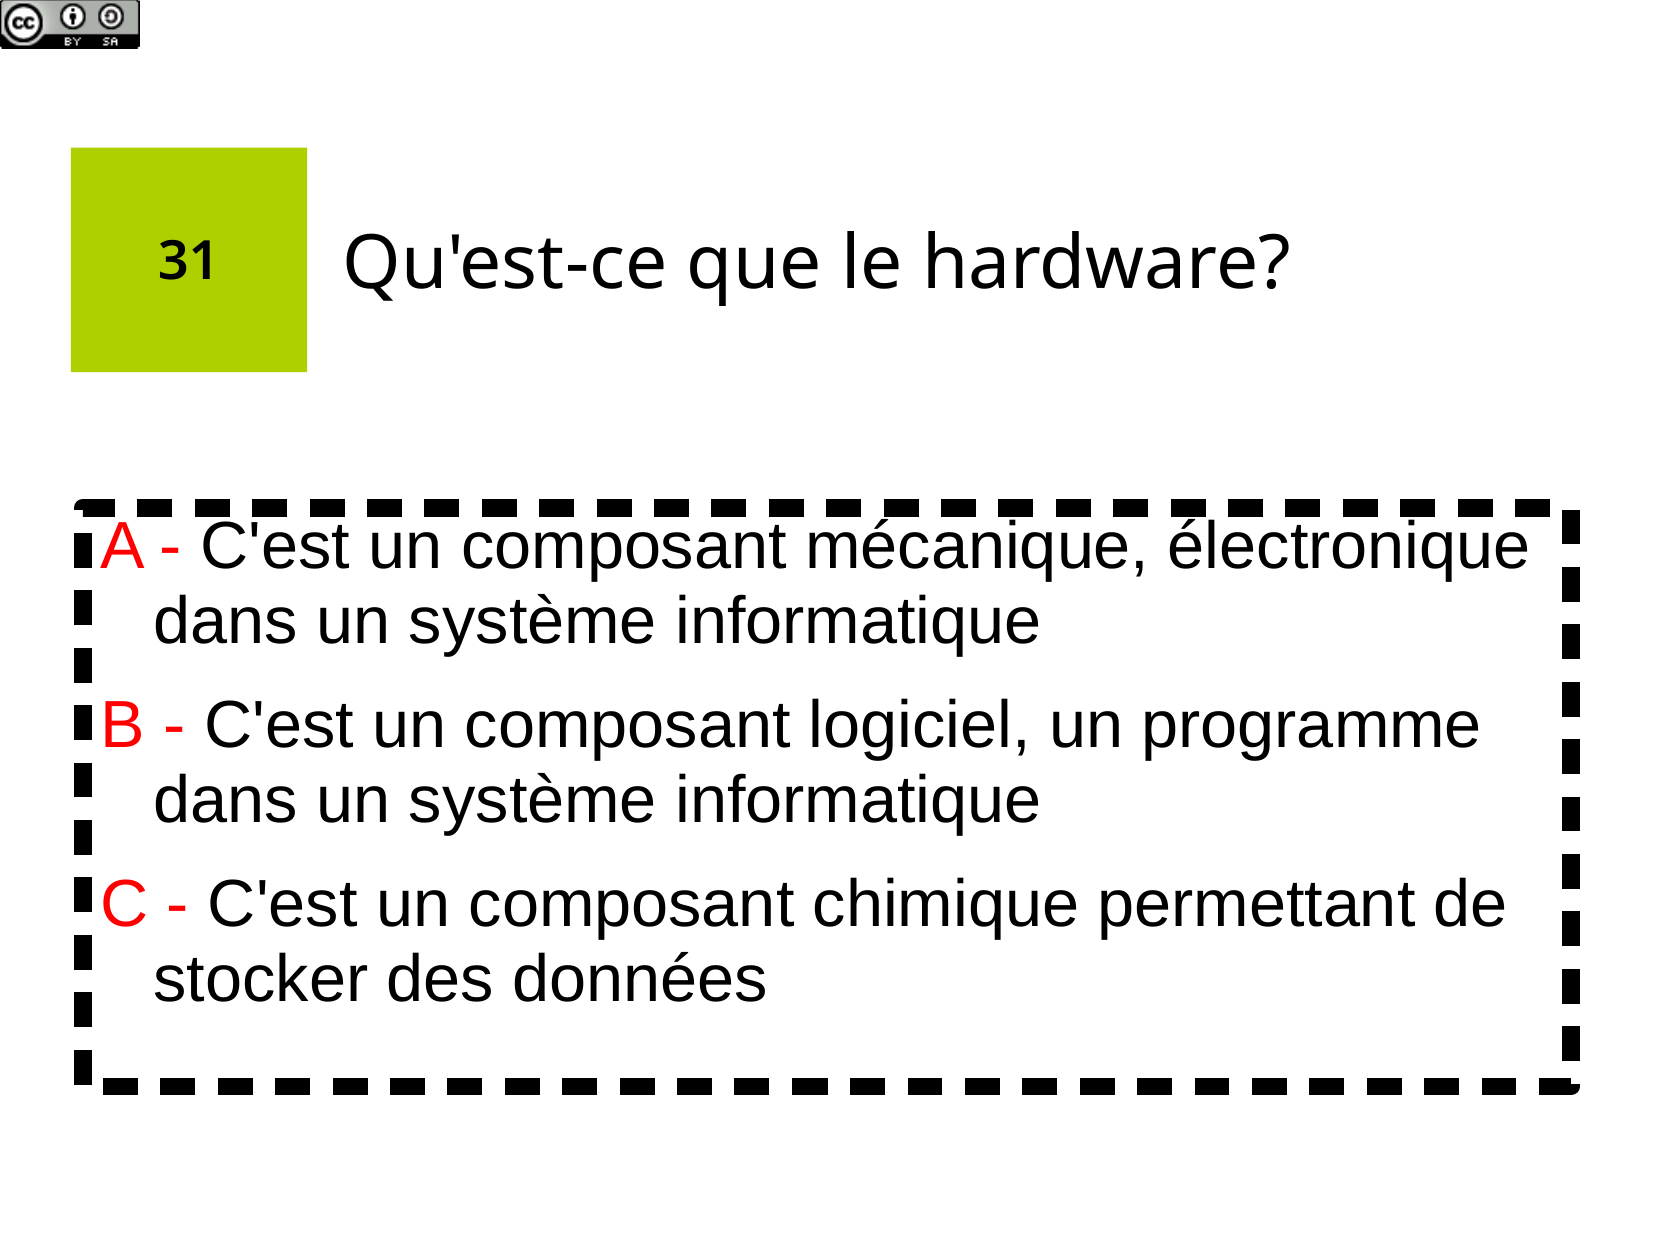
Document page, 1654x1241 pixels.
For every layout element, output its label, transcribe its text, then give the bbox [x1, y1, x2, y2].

picture [0, 0, 140, 49]
title Qu'est-ce que le hardware? [342, 59, 1571, 461]
list C'est un composant mécanique, électronique dans un système informatique C'est un composant logiciel, un programme dans un système informatique C'est un composant chimique permettant de stocker des données [82, 507, 1571, 1087]
